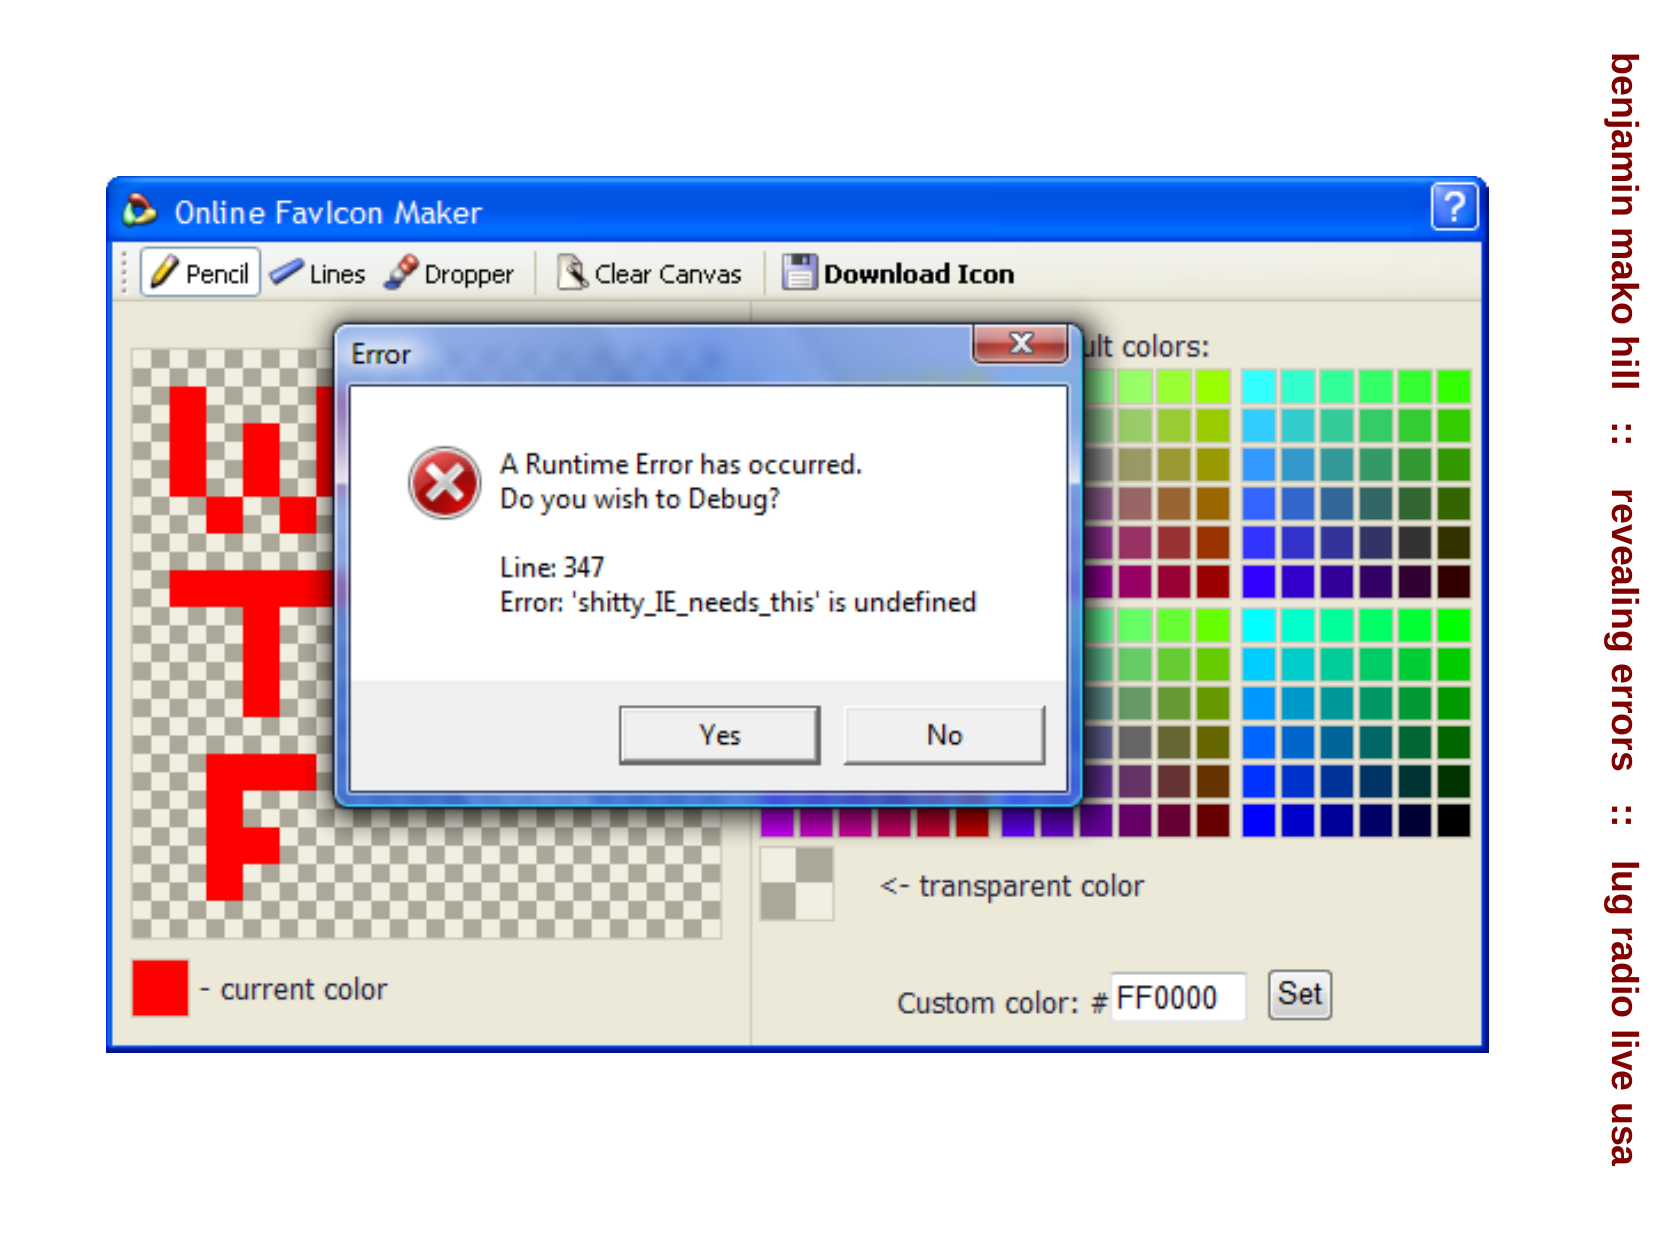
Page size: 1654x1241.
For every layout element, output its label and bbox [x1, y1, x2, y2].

picture [106, 176, 1489, 1053]
